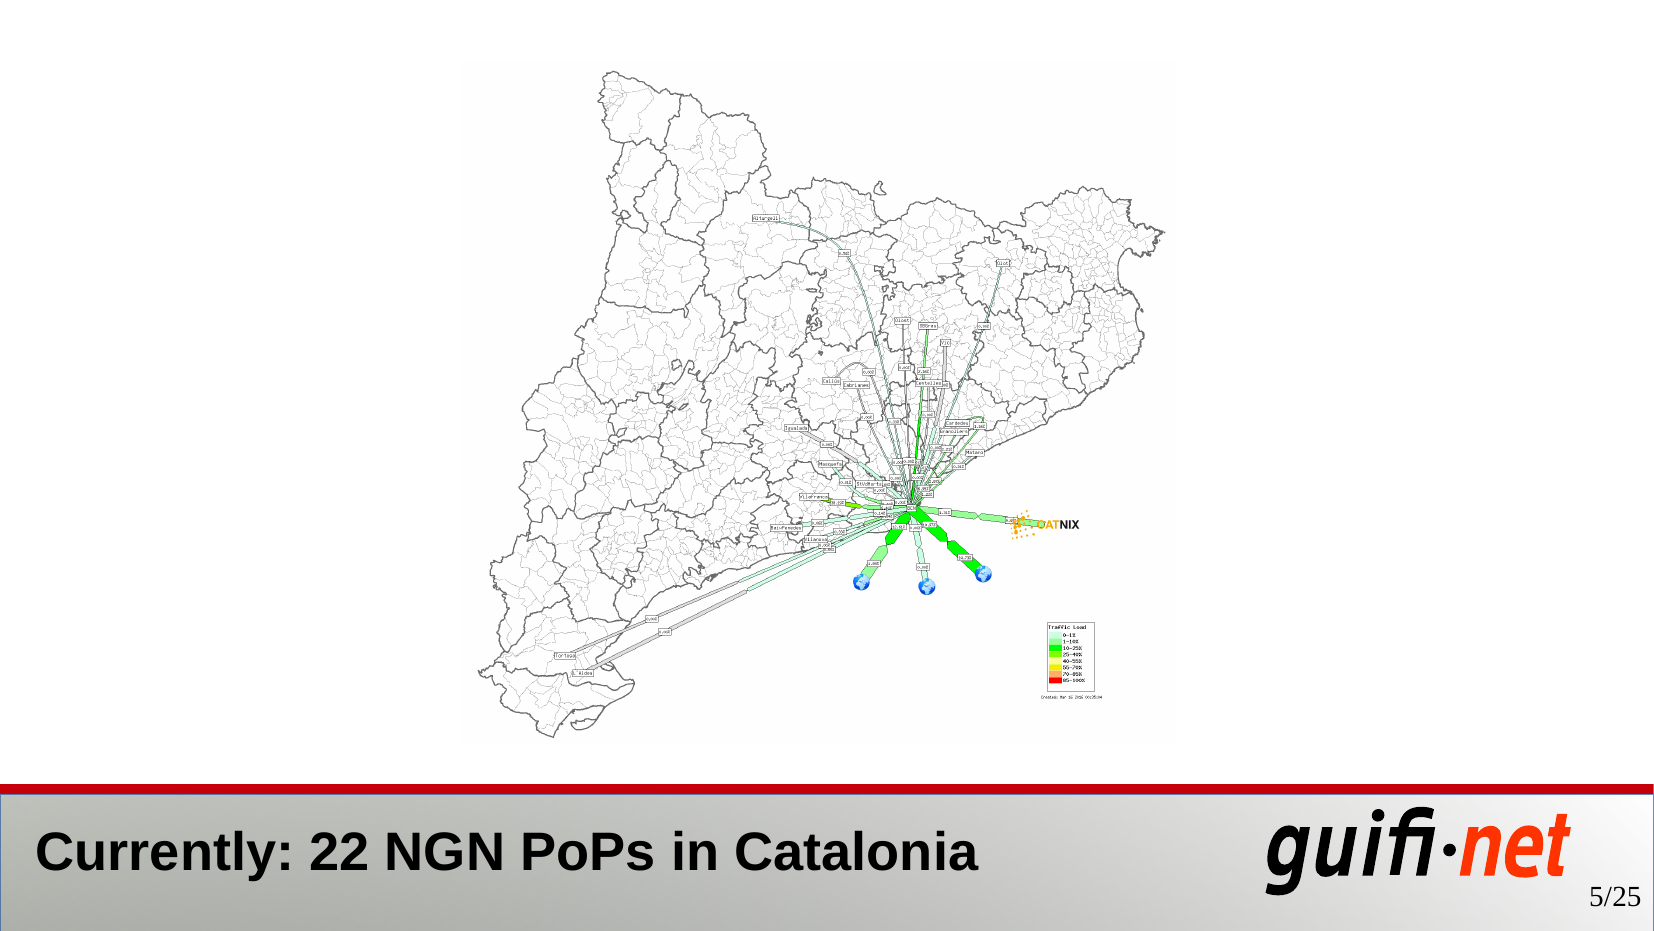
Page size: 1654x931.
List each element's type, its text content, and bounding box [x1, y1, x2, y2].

title Currently: 22 NGN PoPs in Catalonia [35, 804, 1182, 898]
picture [460, 60, 1177, 745]
